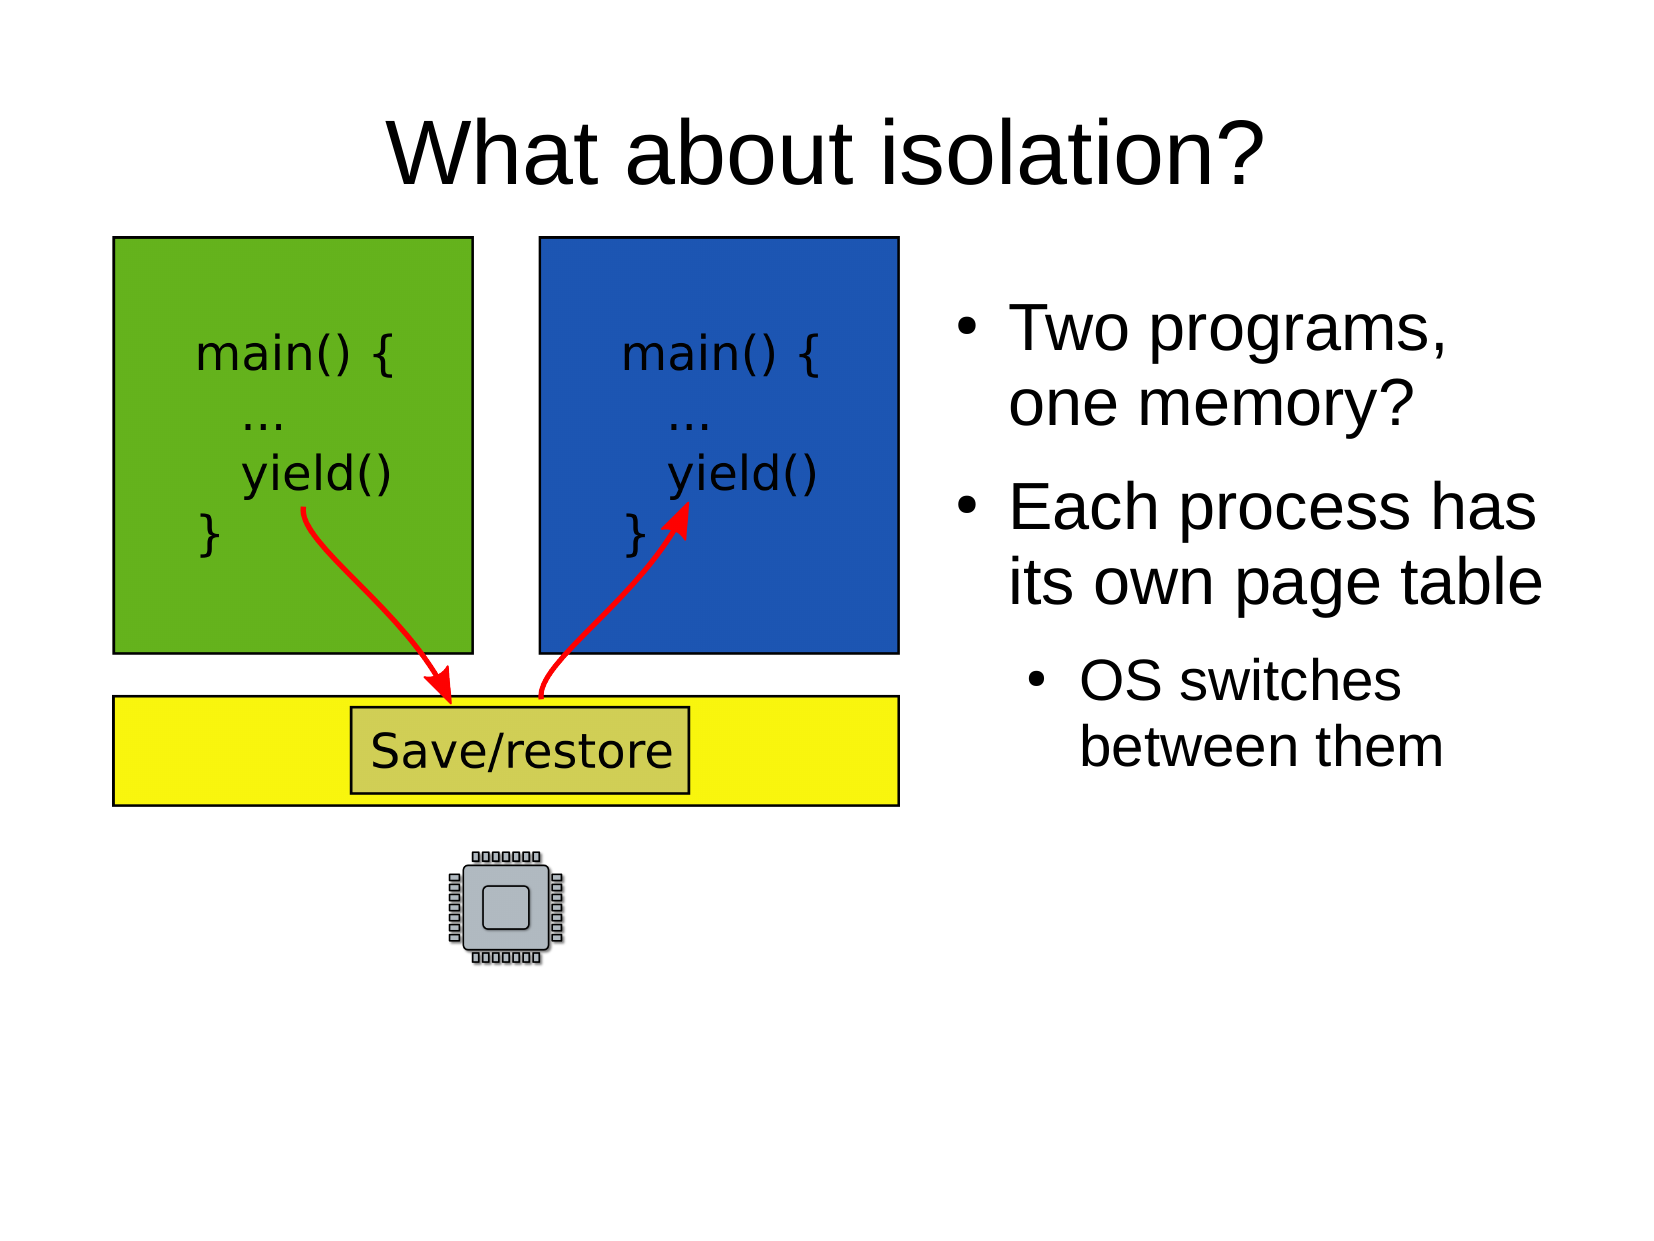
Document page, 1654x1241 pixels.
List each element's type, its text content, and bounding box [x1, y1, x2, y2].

picture [112, 236, 900, 976]
list Two programs, one memory? Each process has its own page table OS switches between them [937, 290, 1571, 1010]
title What about isolation? [82, 49, 1571, 257]
